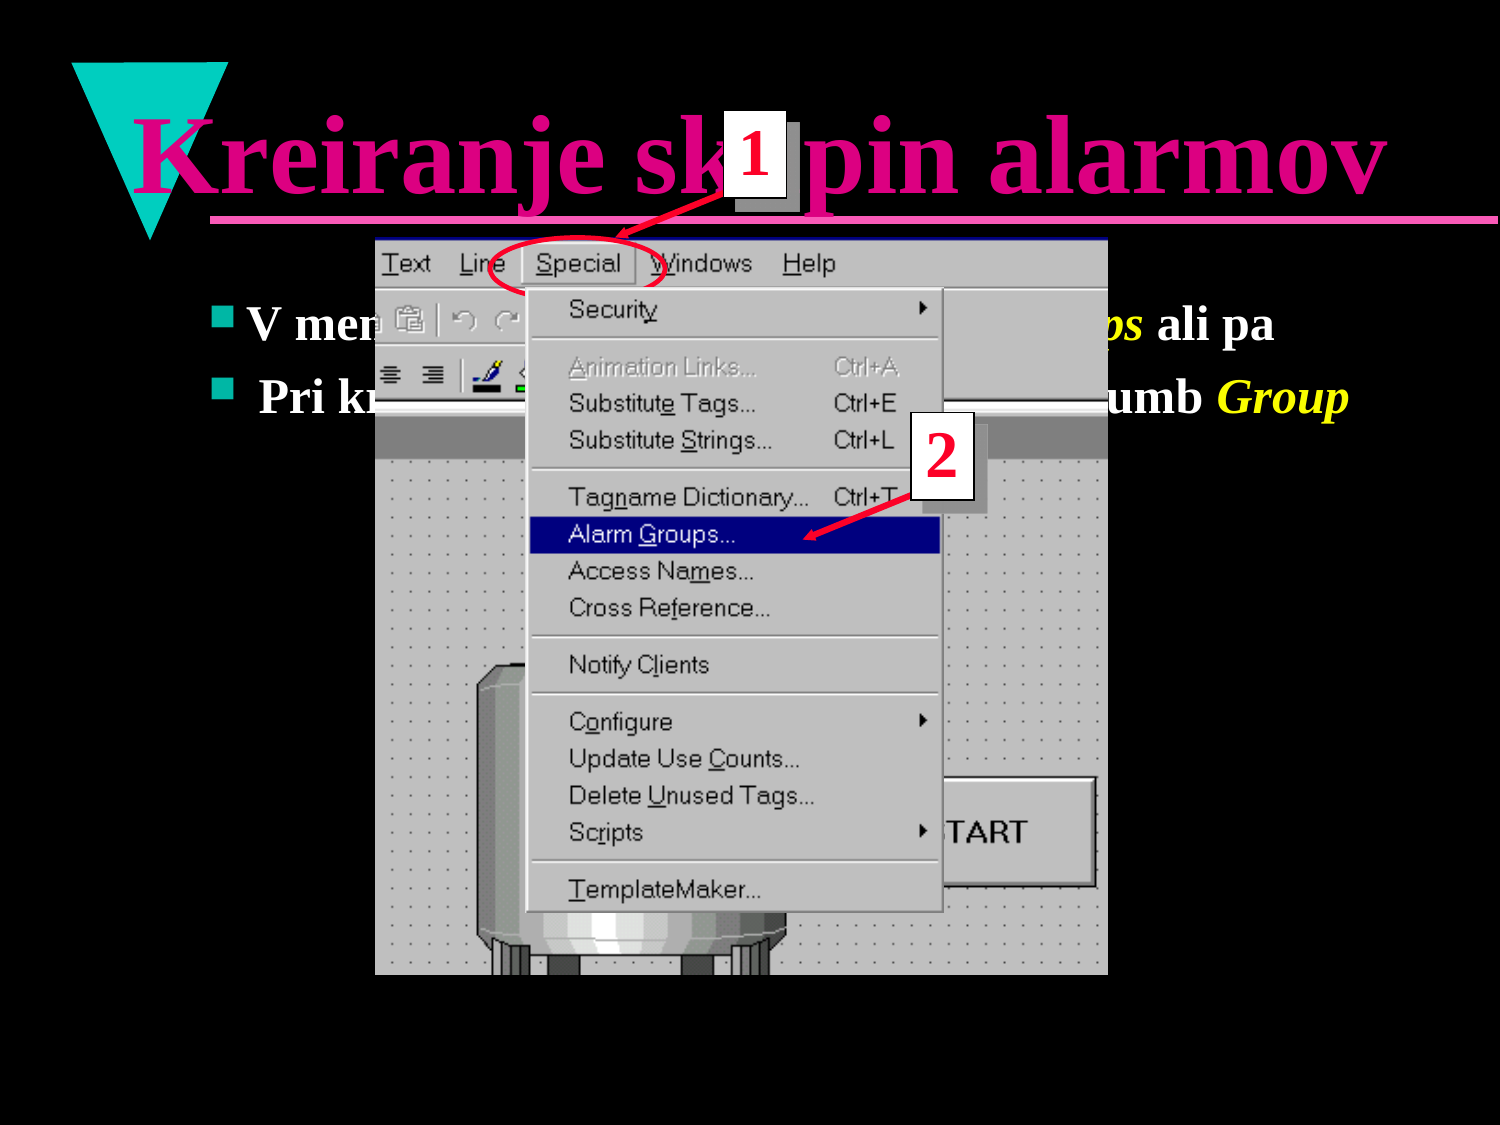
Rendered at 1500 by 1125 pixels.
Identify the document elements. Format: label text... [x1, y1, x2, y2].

list V meniju izberemo: Special/Alarm Groups ali pa Pri kreiranju spremenljivke izberemo gumb Group [118, 289, 375, 963]
list V meniju izberemo: Special/Alarm Groups ali pa Pri kreiranju spremenljivke izberemo gumb Group [1108, 289, 1498, 963]
chart [375, 237, 1108, 976]
text_box 1 [723, 110, 787, 198]
title Kreiranje skupin alarmov [117, 63, 1500, 251]
text_box 2 [910, 412, 974, 500]
